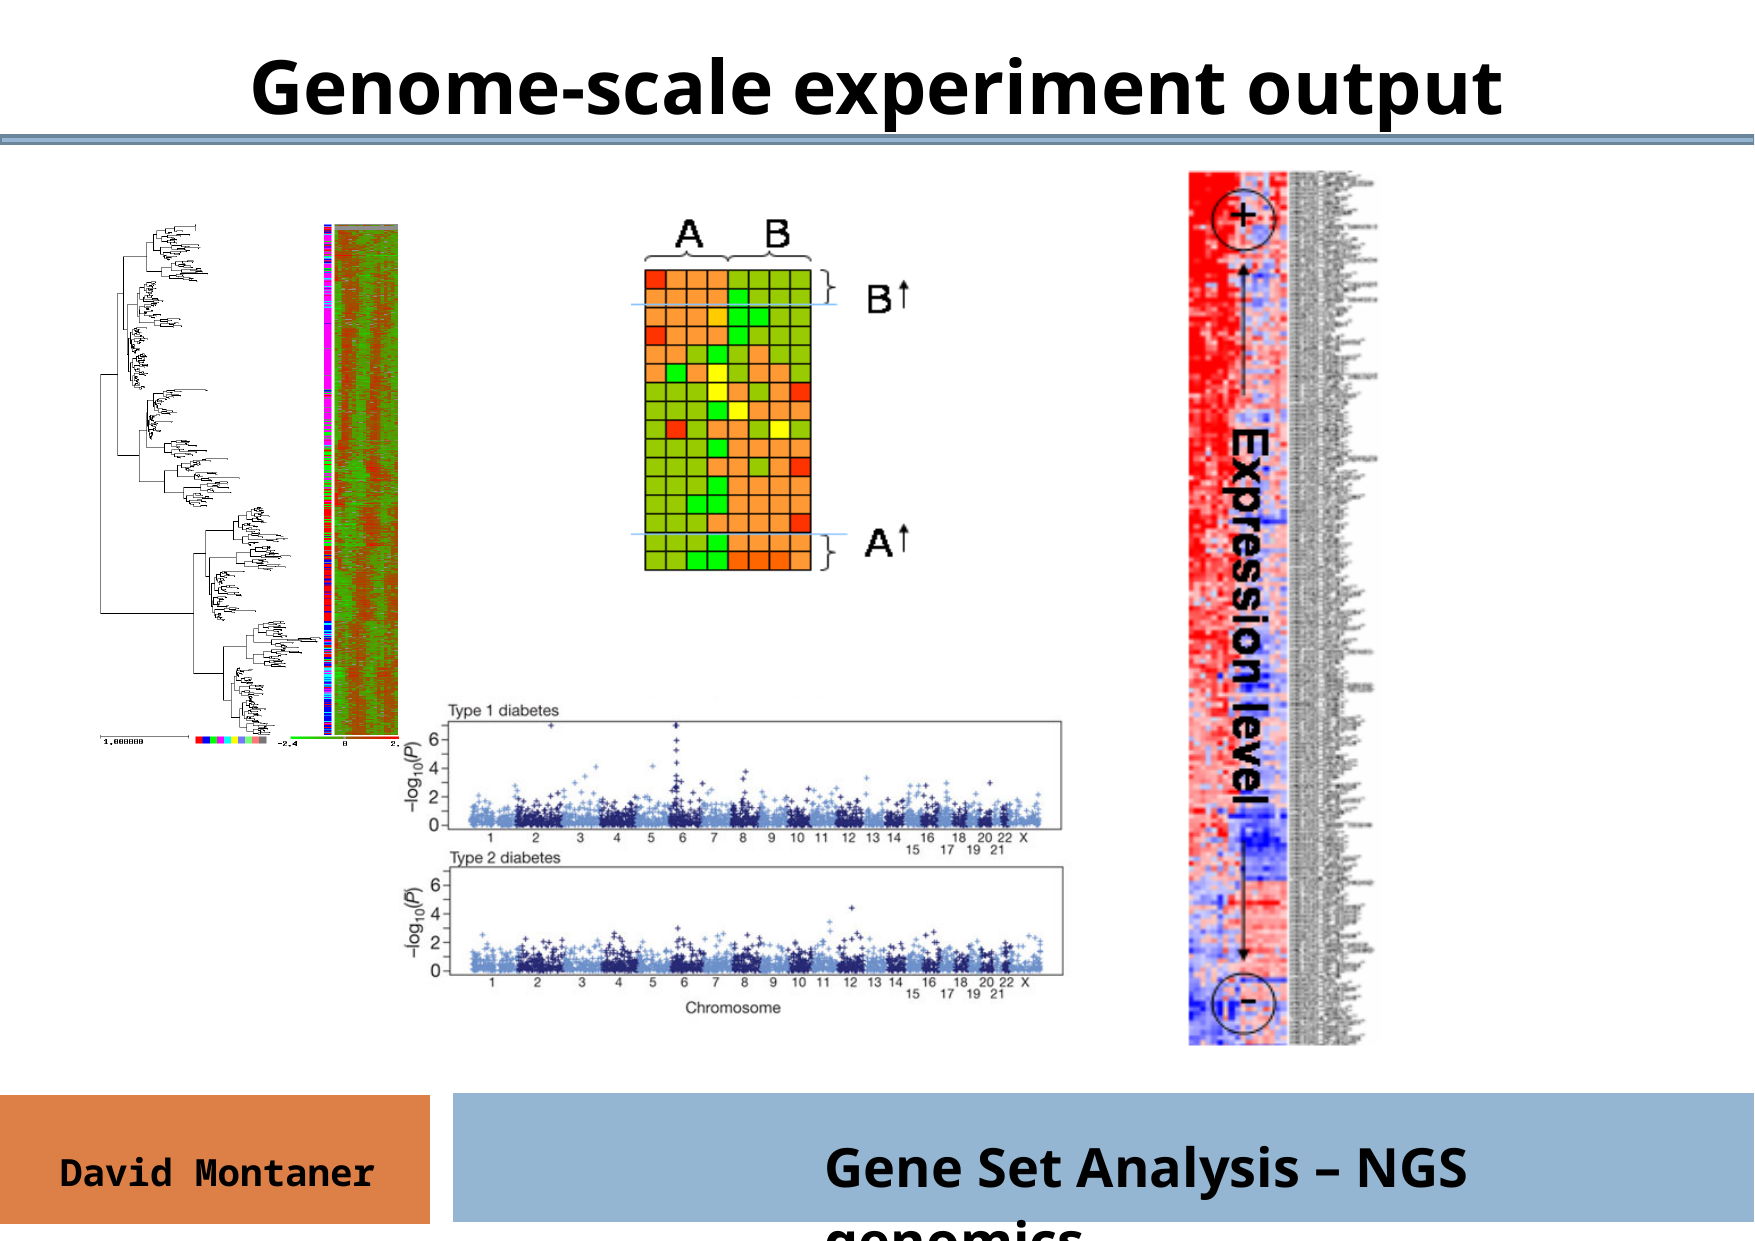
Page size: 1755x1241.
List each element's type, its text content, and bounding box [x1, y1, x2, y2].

picture [399, 696, 1075, 1027]
text_box Gene Set Analysis – NGS genomics [810, 1122, 1726, 1200]
picture [1179, 159, 1388, 1058]
text_box [0, 136, 1754, 144]
picture [631, 204, 924, 593]
text_box David Montaner [15, 1139, 421, 1193]
chart [86, 223, 412, 747]
text_box Genome-scale experiment output [67, 27, 1688, 129]
